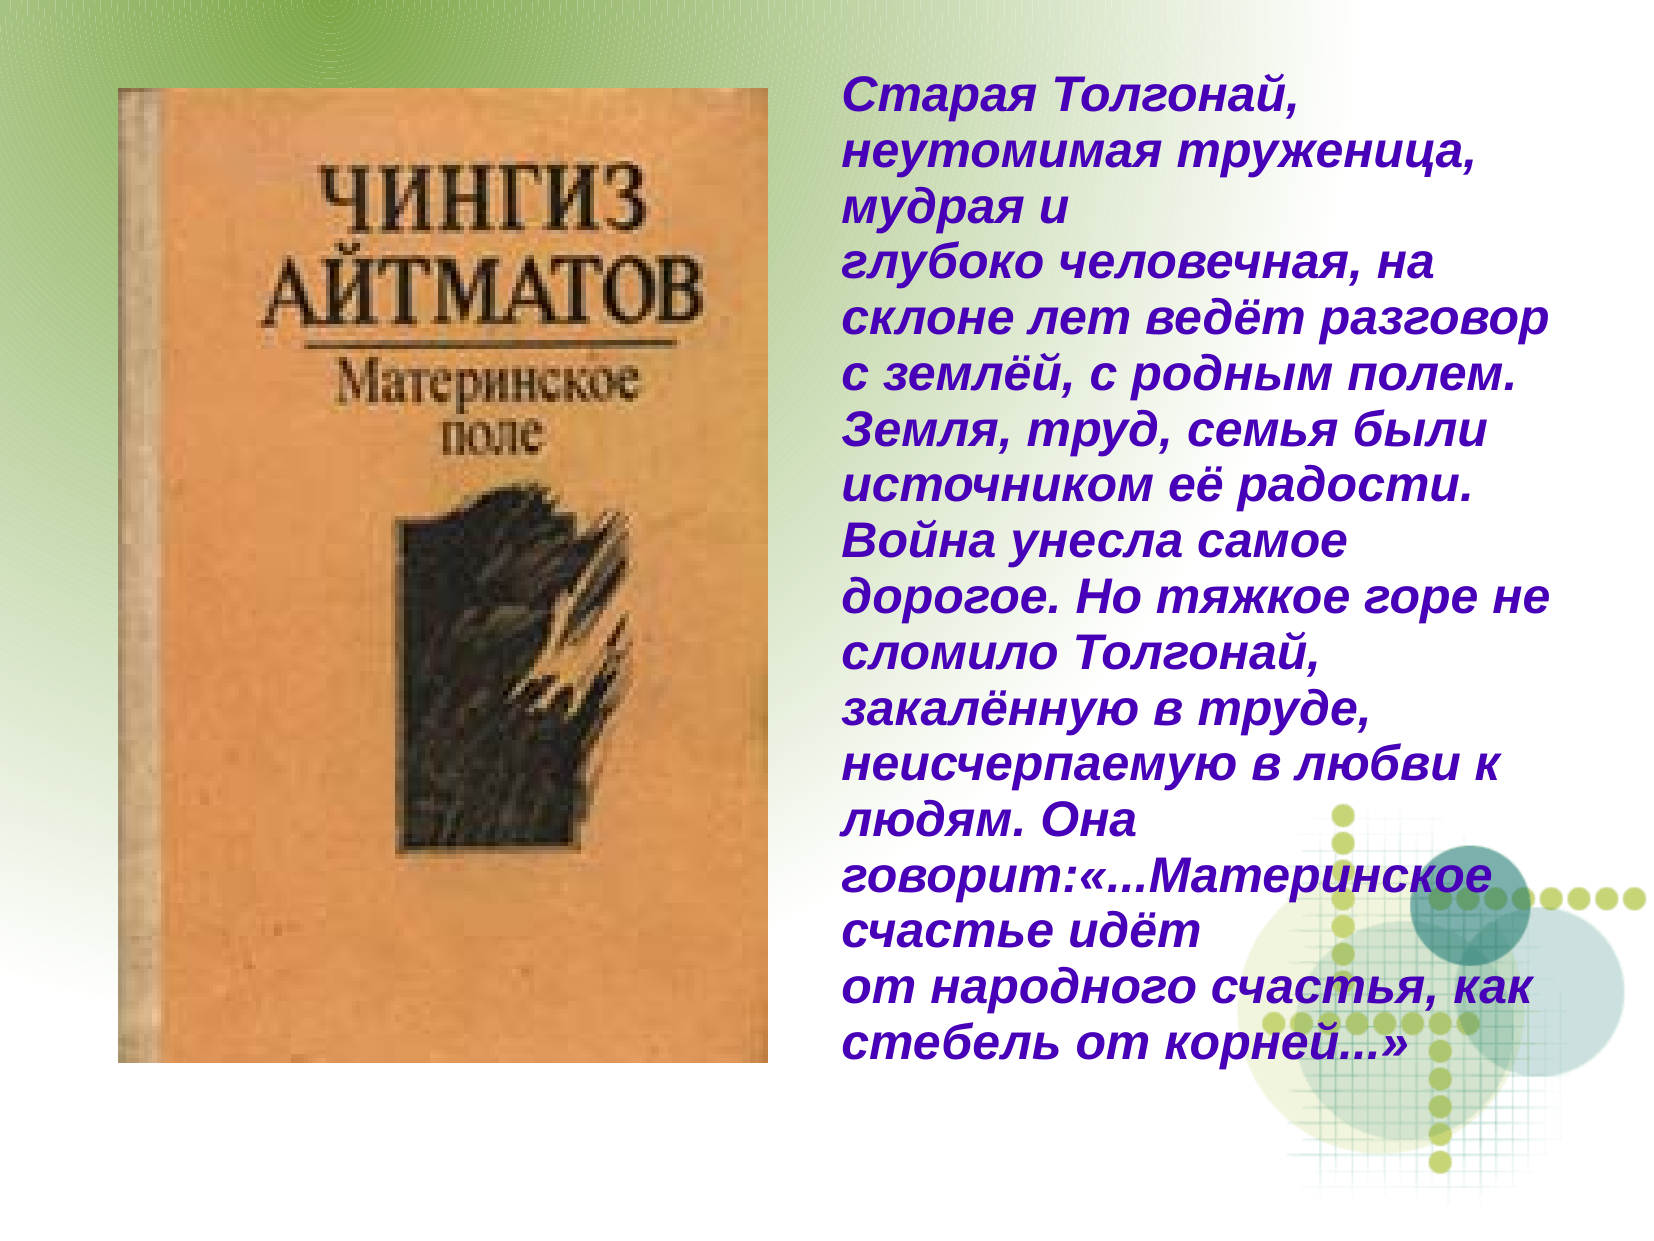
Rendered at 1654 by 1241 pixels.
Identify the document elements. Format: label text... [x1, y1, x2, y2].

text_box Старая Толгонай, неутомимая труженица, мудрая и глубоко человечная, на склоне лет ведёт разговор с землёй, с родным полем. Земля, труд, семья были источником её радости. Война унесла самое дорогое. Но тяжкое горе не сломило Толгонай, закалённую в труде, неисчерпаемую в любви к людям. Она говорит:«...Материнское счастье идёт от народного счастья, как стебель от корней...» [826, 59, 1595, 1152]
picture [1224, 792, 1654, 1211]
picture [118, 88, 768, 1063]
